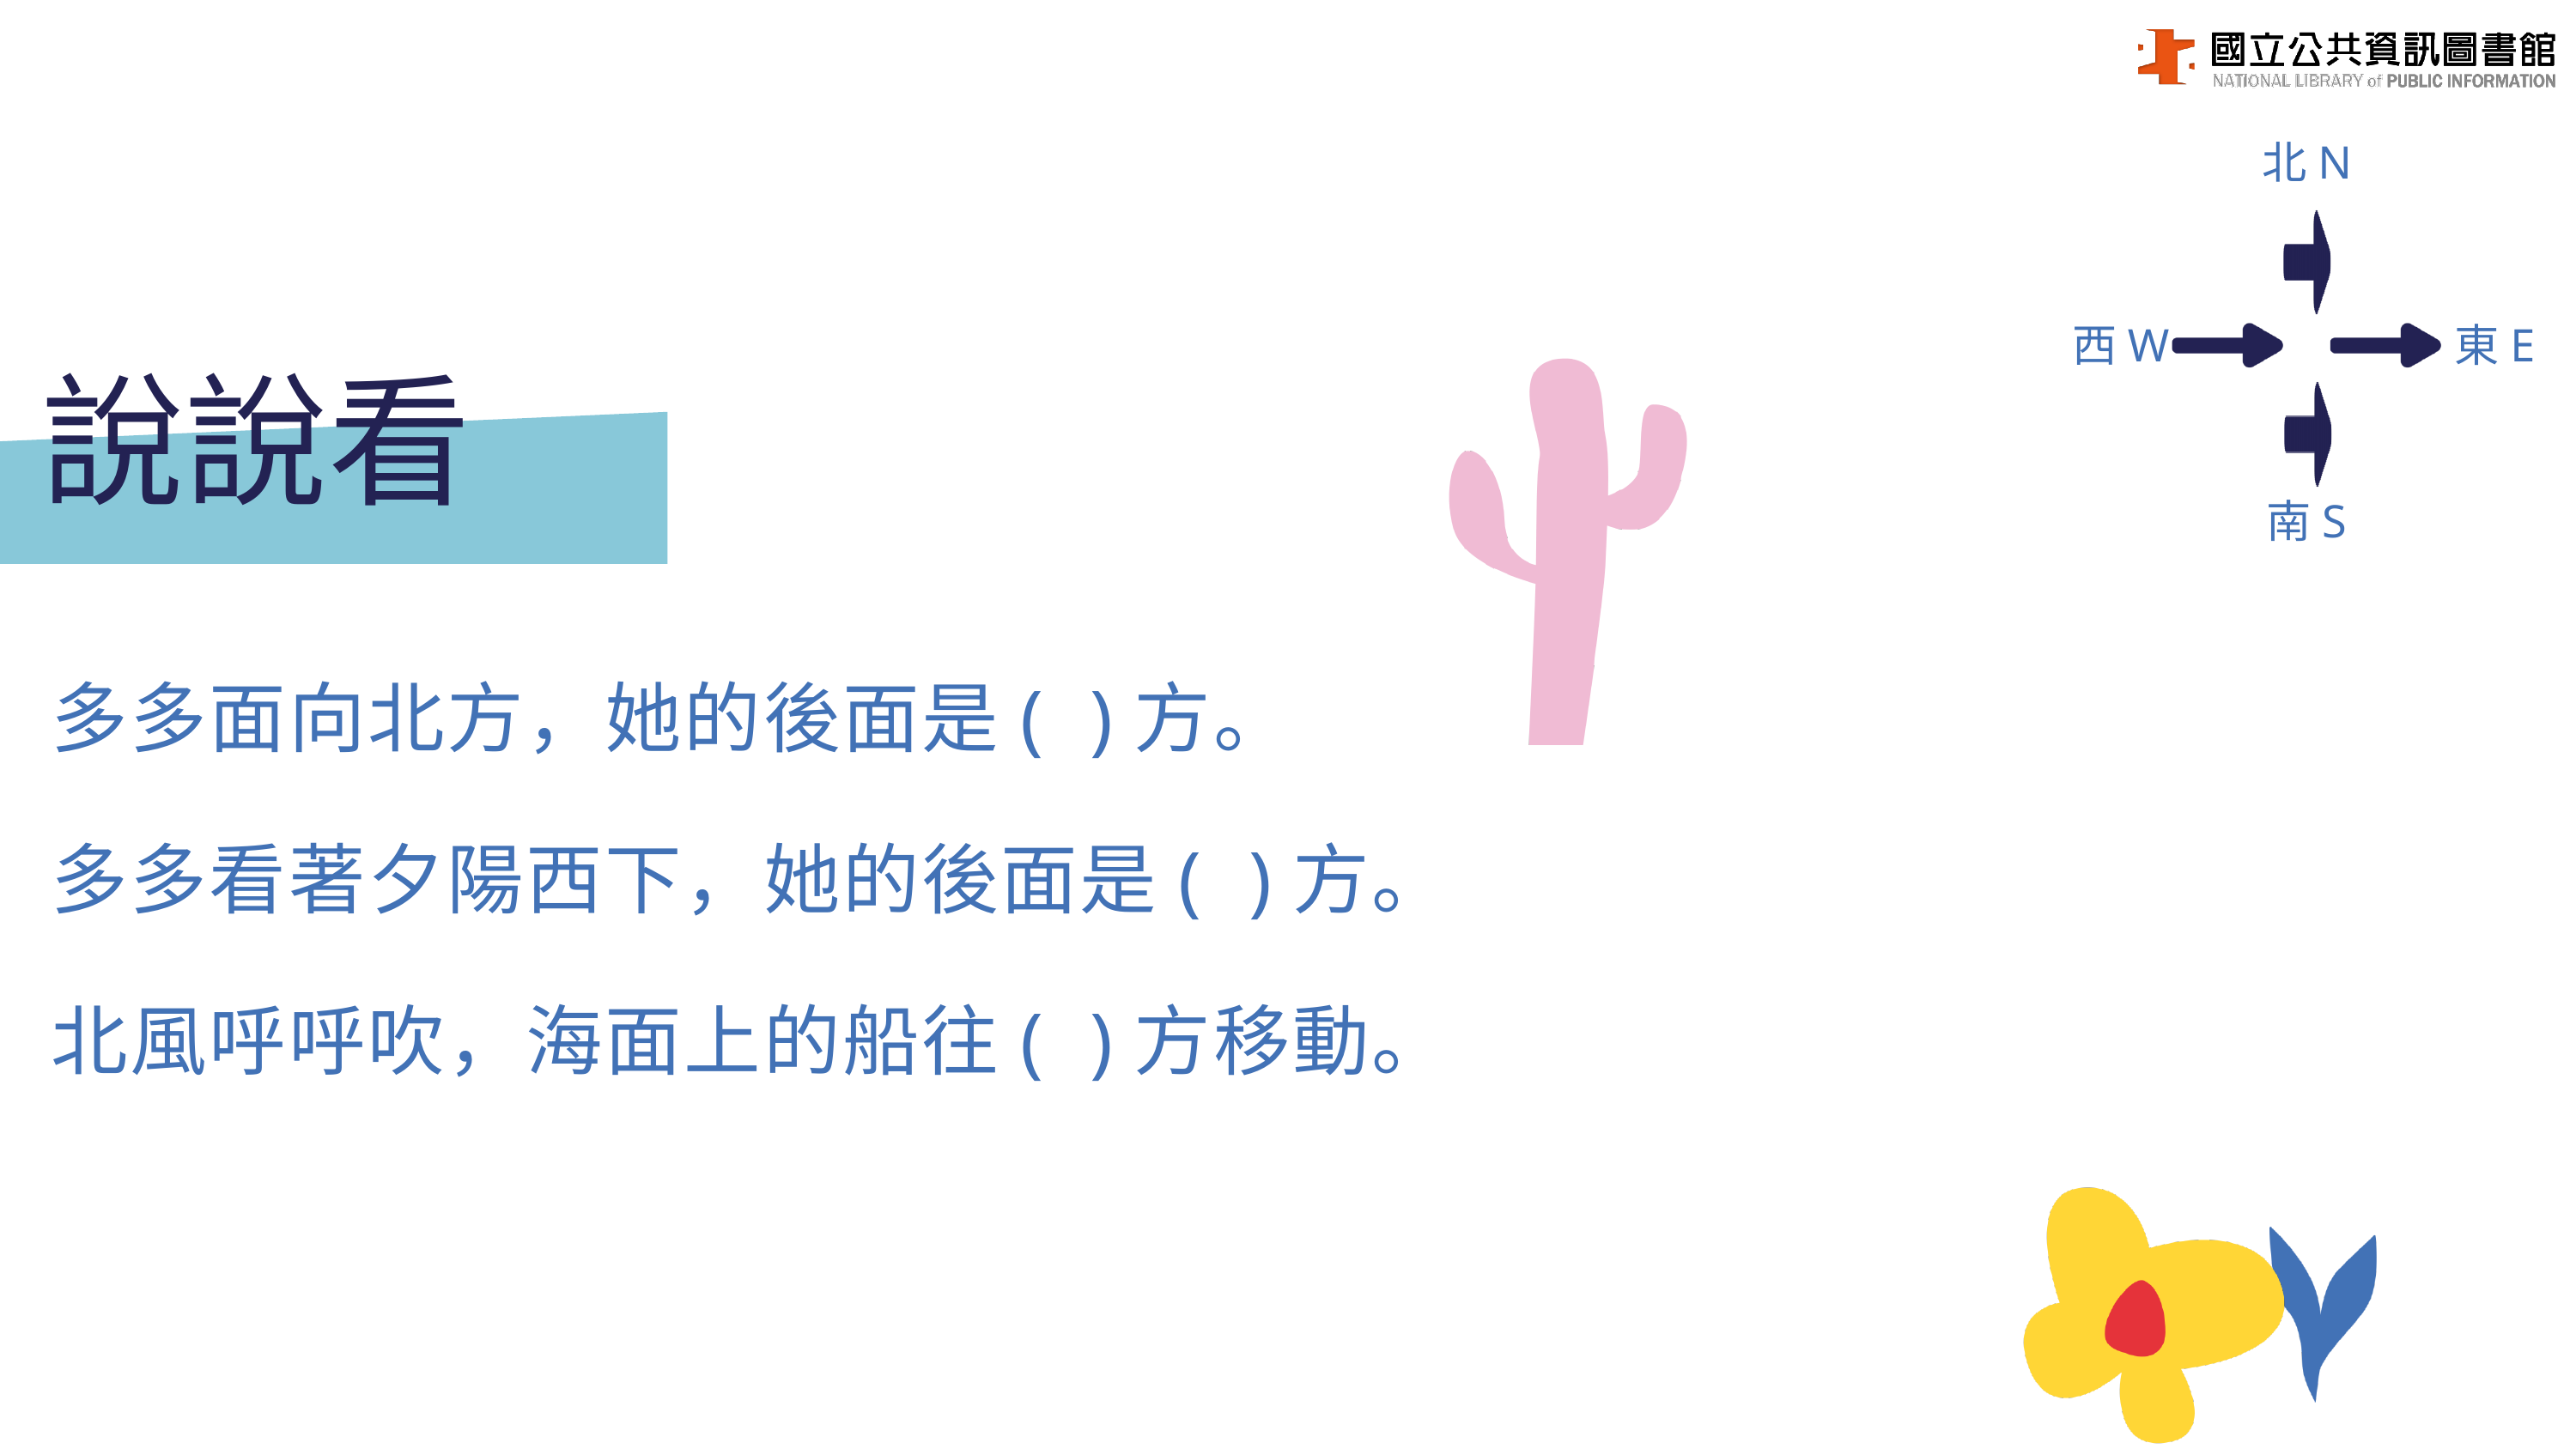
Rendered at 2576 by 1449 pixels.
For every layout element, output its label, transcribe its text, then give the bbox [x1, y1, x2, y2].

text_box [2330, 321, 2441, 369]
text_box [2008, 1180, 2380, 1449]
text_box 南S [2257, 493, 2356, 549]
text_box 北N [2257, 133, 2358, 189]
text_box [2173, 321, 2284, 369]
text_box [0, 440, 668, 564]
text_box 東E [2441, 317, 2549, 373]
text_box [1443, 353, 1703, 745]
text_box 說說看 [41, 350, 1540, 524]
text_box 多多面向北方，她的後面是( )方。 多多看著夕陽西下，她的後面是( )方。 北風呼呼吹，海面上的船往( )方移動。 [51, 669, 1588, 1248]
text_box [2283, 207, 2331, 318]
text_box 西W [2068, 317, 2173, 373]
text_box [2284, 379, 2332, 491]
